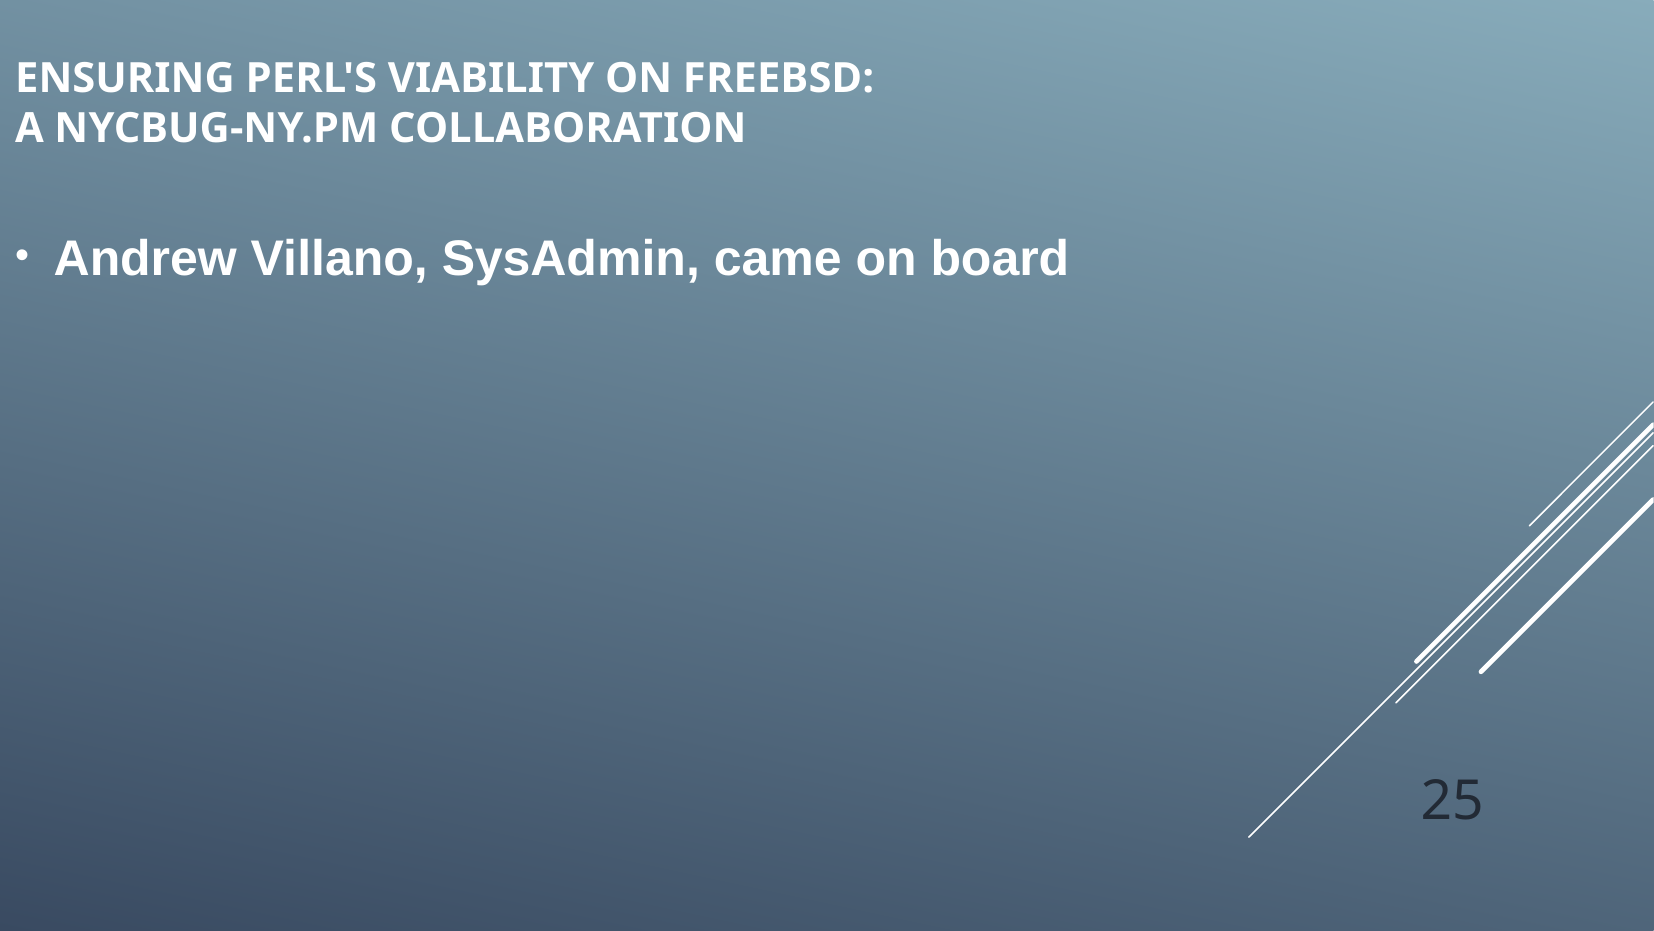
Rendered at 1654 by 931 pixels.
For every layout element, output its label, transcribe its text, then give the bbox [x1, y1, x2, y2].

subtitle Andrew Villano, SysAdmin, came on board [0, 217, 1489, 871]
title Ensuring Perl's Viability on FreeBSD: A NYCBUG-NY.PM Collaboration [0, 36, 1148, 166]
